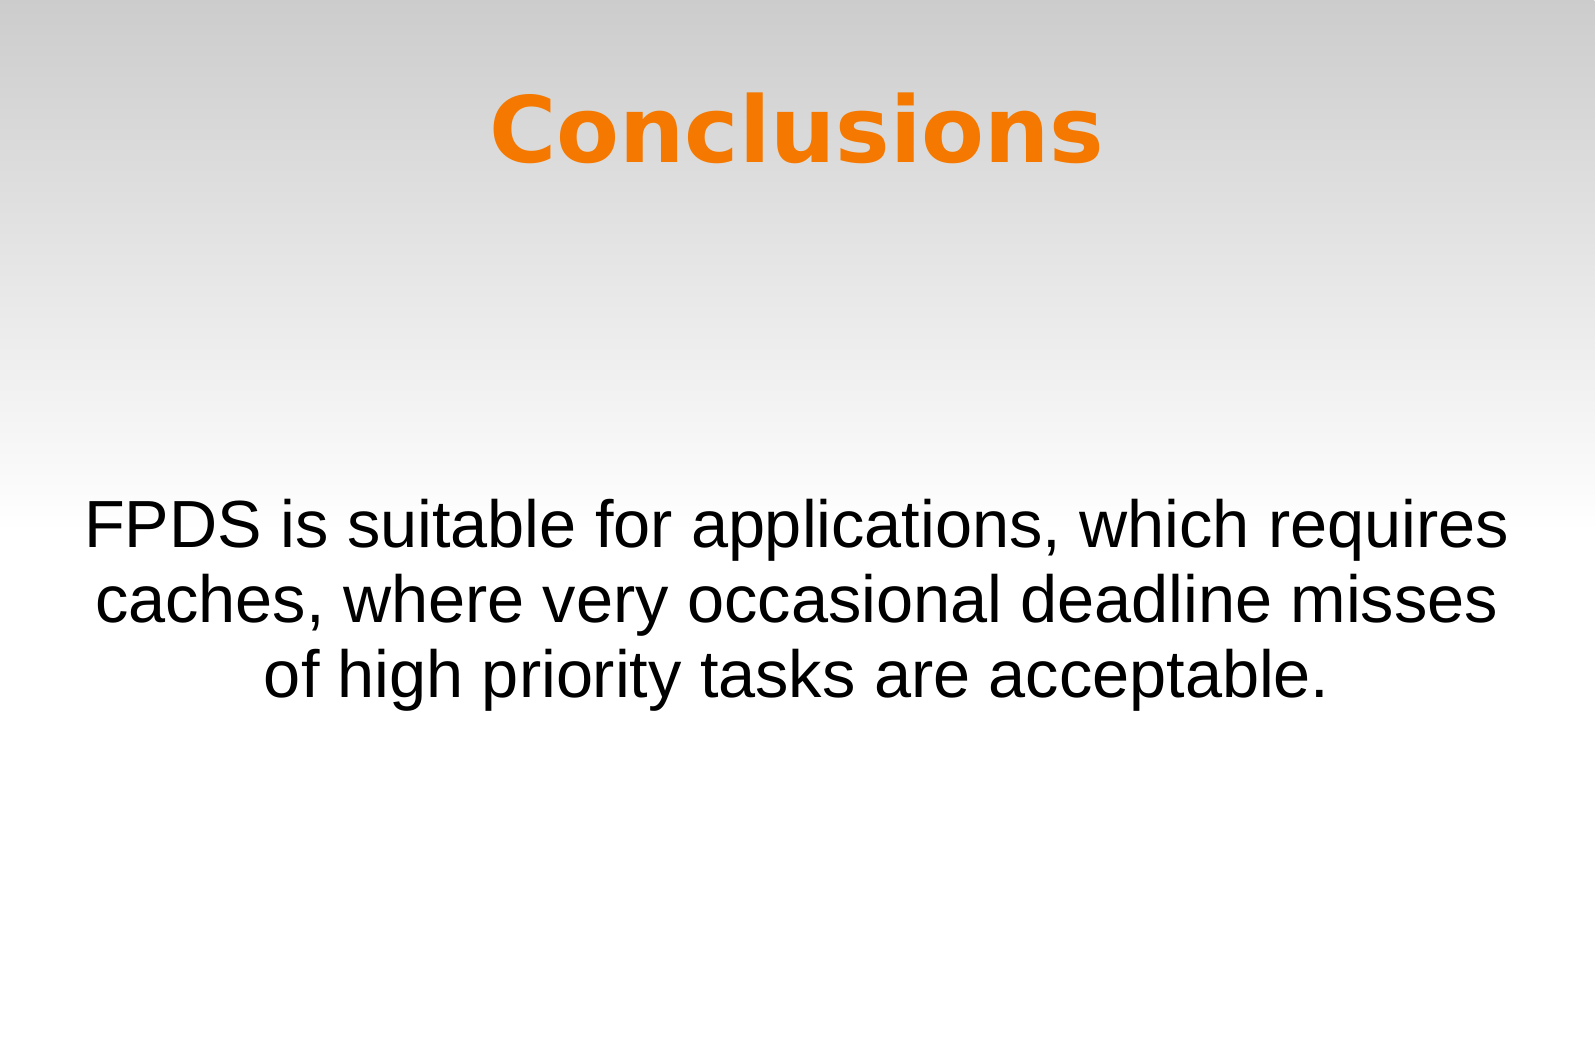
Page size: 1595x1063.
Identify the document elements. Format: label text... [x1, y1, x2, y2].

subtitle FPDS is suitable for applications, which requires caches, where very occasional deadline misses of high priority tasks are acceptable. [79, 256, 1515, 943]
title Conclusions [79, 49, 1515, 213]
